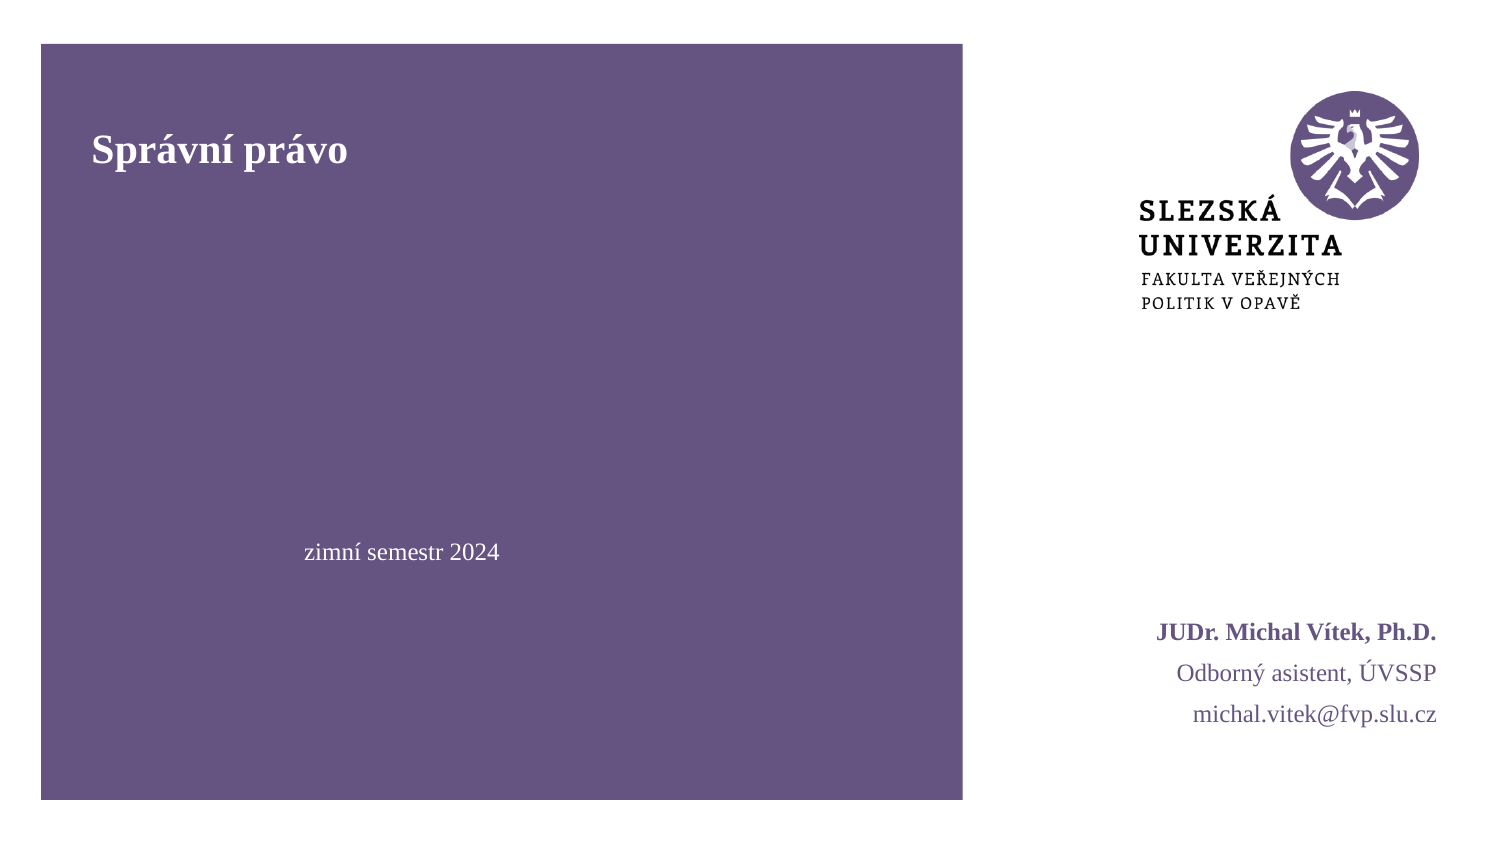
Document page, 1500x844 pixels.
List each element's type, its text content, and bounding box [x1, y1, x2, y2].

subtitle zimní semestr 2024 [289, 528, 928, 753]
title Správní právo [76, 114, 916, 470]
picture [1139, 91, 1419, 309]
text_box [41, 43, 963, 800]
text_box JUDr. Michal Vítek, Ph.D. Odborný asistent, ÚVSSP michal.vitek@fvp.slu.cz [1141, 610, 1472, 800]
